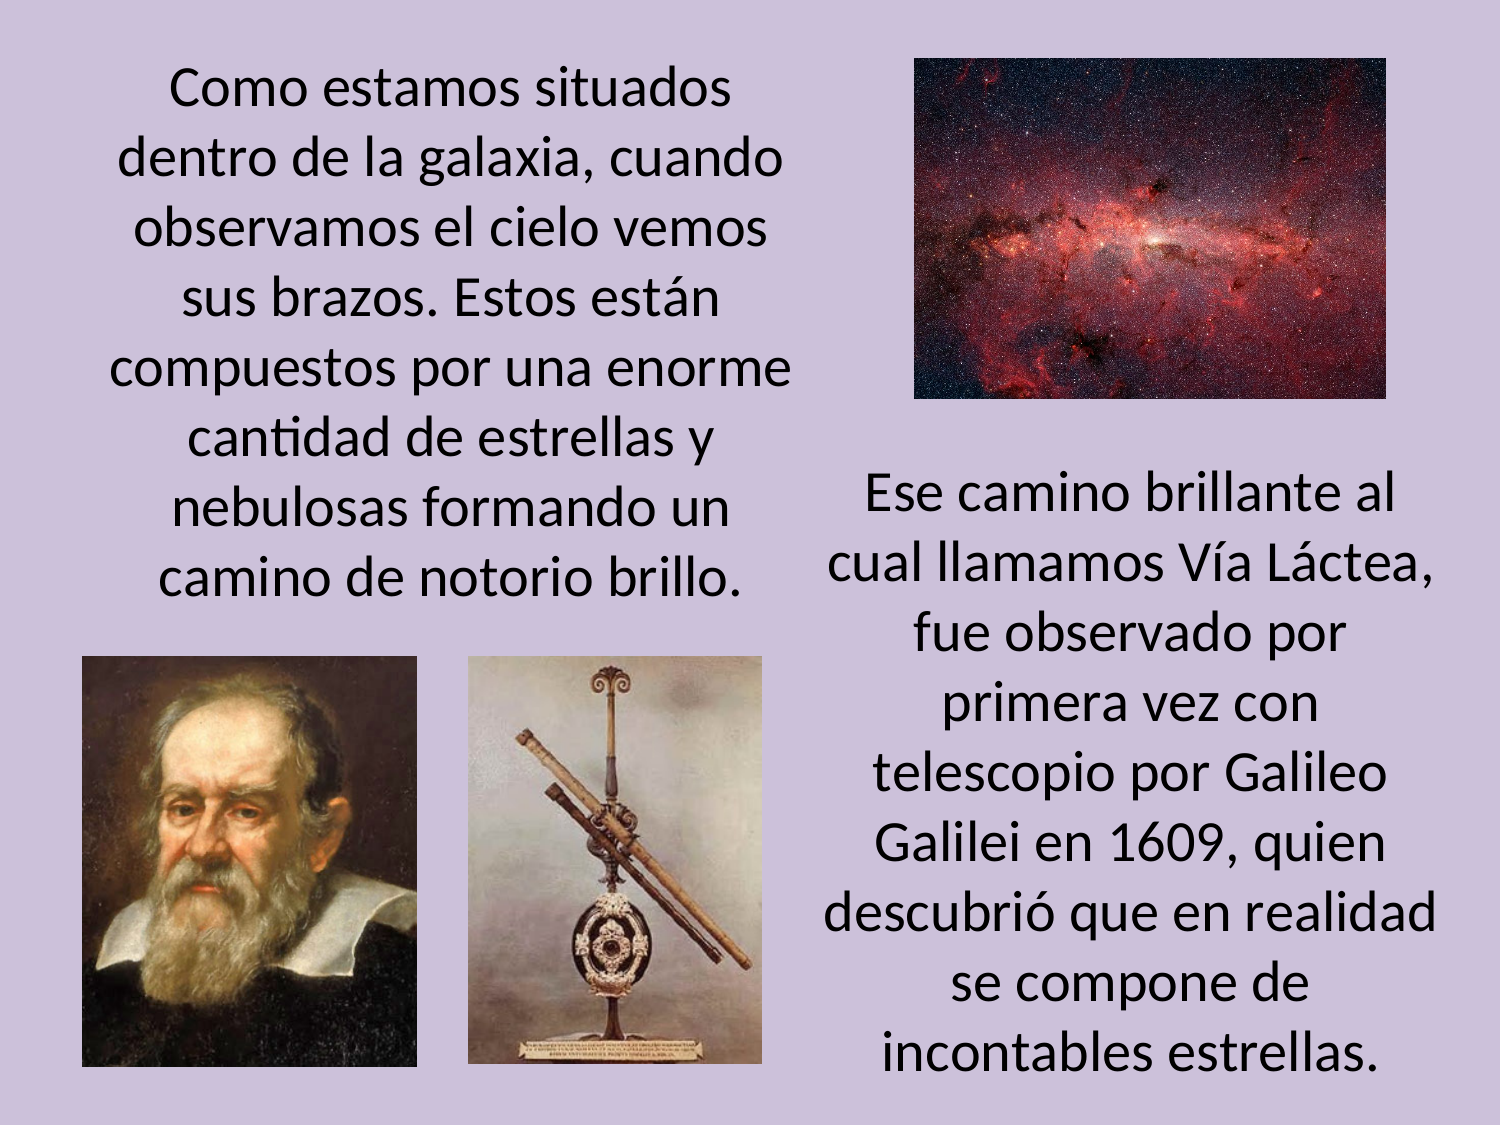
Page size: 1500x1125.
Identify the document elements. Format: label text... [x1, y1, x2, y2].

picture [82, 656, 417, 1067]
text_box Ese camino brillante al cual llamamos Vía Láctea, fue observado por primera vez con telescopio por Galileo Galilei en 1609, quien descubrió que en realidad se compone de incontables estrellas. [808, 445, 1454, 1091]
picture [914, 58, 1386, 399]
title Como estamos situados dentro de la galaxia, cuando observamos el cielo vemos sus brazos. Estos están compuestos por una enorme cantidad de estrellas y nebulosas formando un camino de notorio brillo. [82, 70, 821, 657]
picture [468, 656, 762, 1064]
